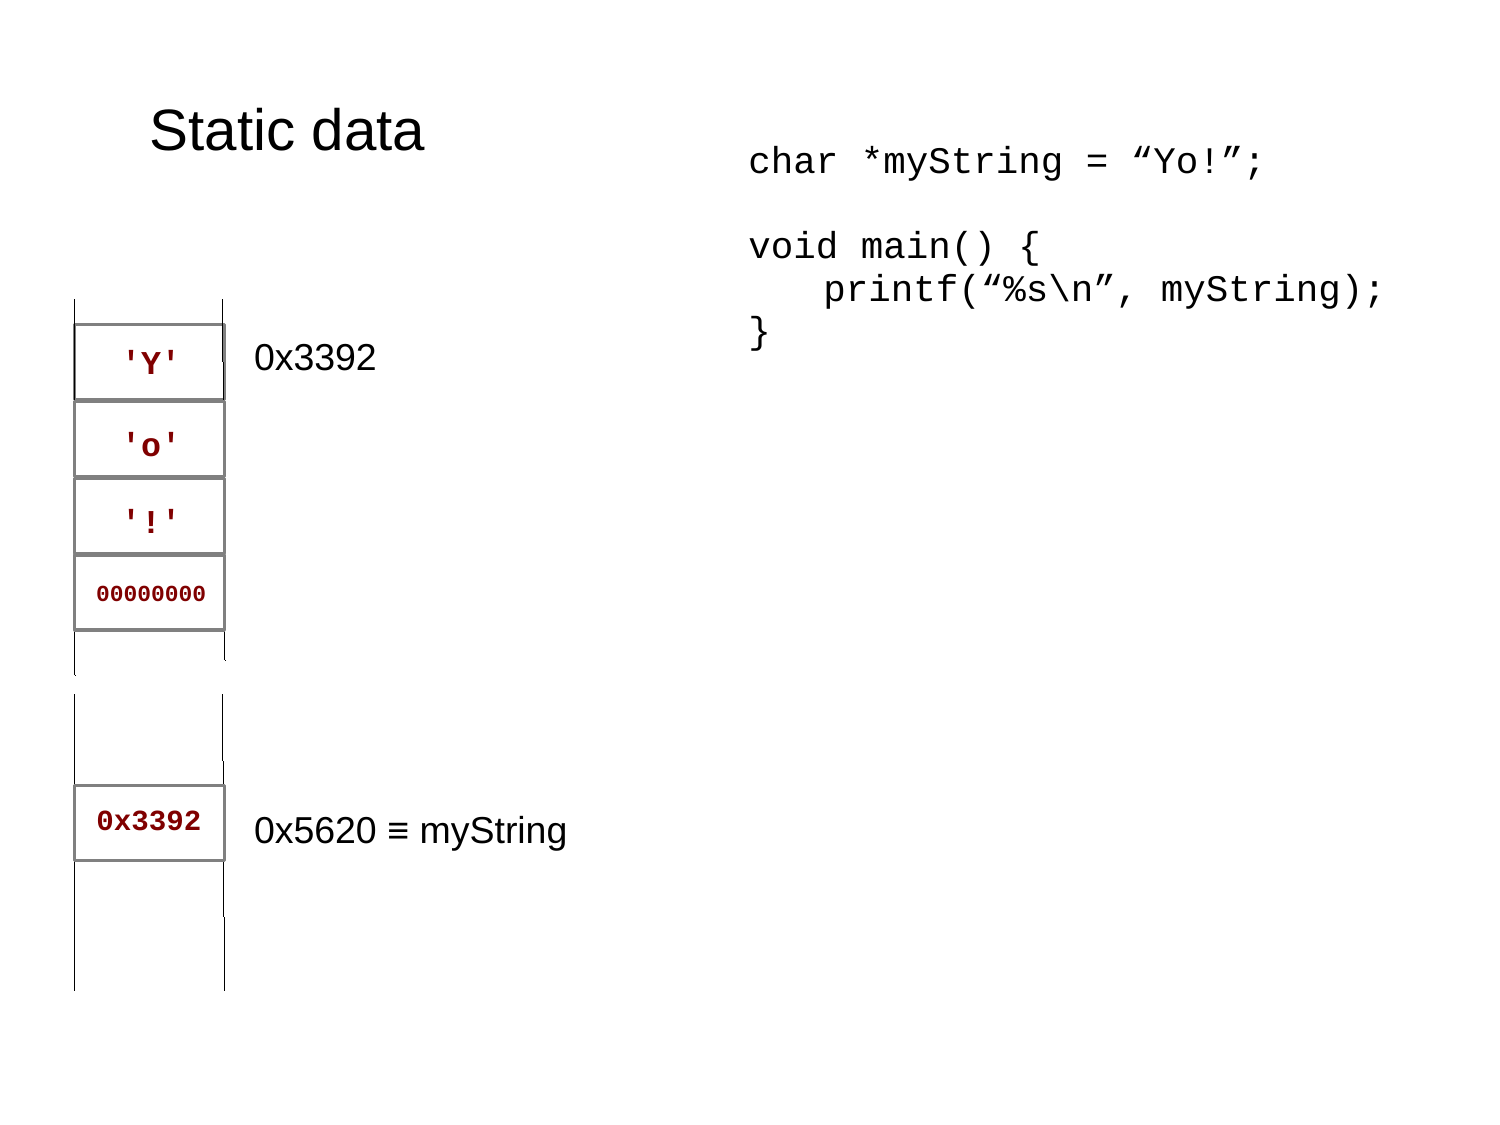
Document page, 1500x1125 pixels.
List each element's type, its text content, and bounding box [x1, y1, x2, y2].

text_box '!' [77, 498, 225, 547]
text_box 0x5620 ≡ myString [239, 801, 705, 862]
text_box char *myString = “Yo!”; void main() { printf(“%s\n”, myString); } [733, 135, 1454, 338]
text_box 0x3392 [239, 329, 705, 389]
text_box 00000000 [77, 575, 225, 619]
text_box 0x3392 [74, 798, 223, 851]
text_box 'Y' [77, 339, 225, 388]
text_box Static data [135, 90, 1156, 235]
text_box 'o' [77, 421, 225, 470]
